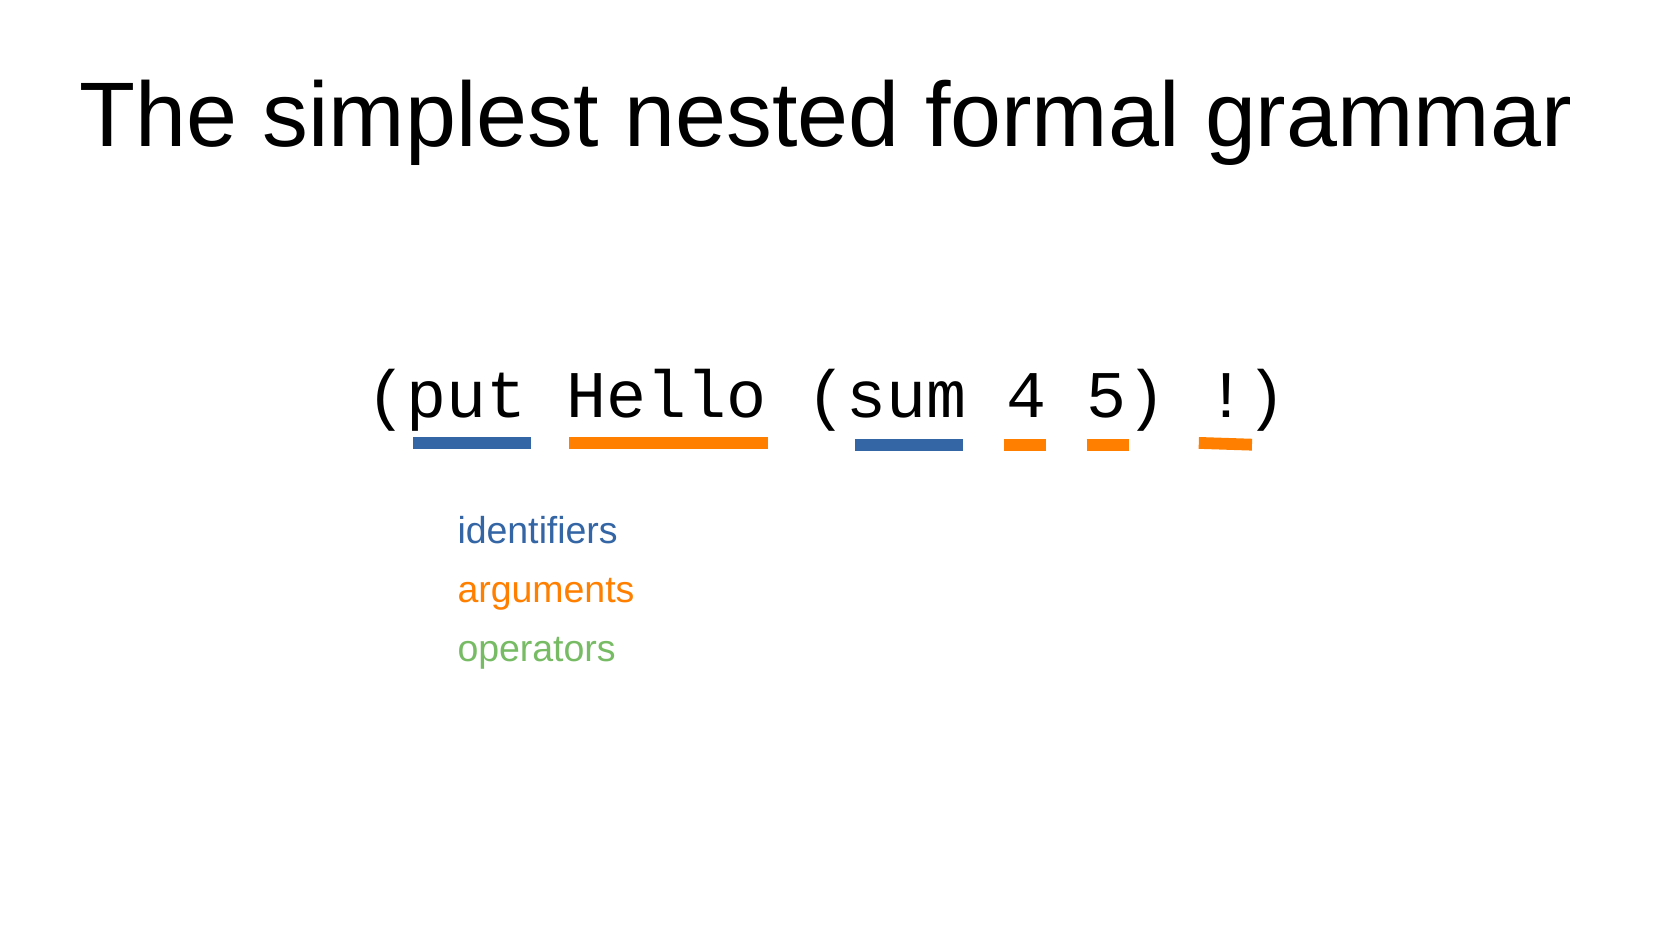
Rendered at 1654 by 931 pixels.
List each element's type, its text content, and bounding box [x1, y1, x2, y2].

text_box arguments [442, 561, 945, 618]
title The simplest nested formal grammar [59, 12, 1595, 218]
text_box operators [442, 620, 945, 677]
text_box identifiers [442, 501, 945, 559]
text_box (put Hello (sum 4 5) !) [191, 354, 1462, 445]
